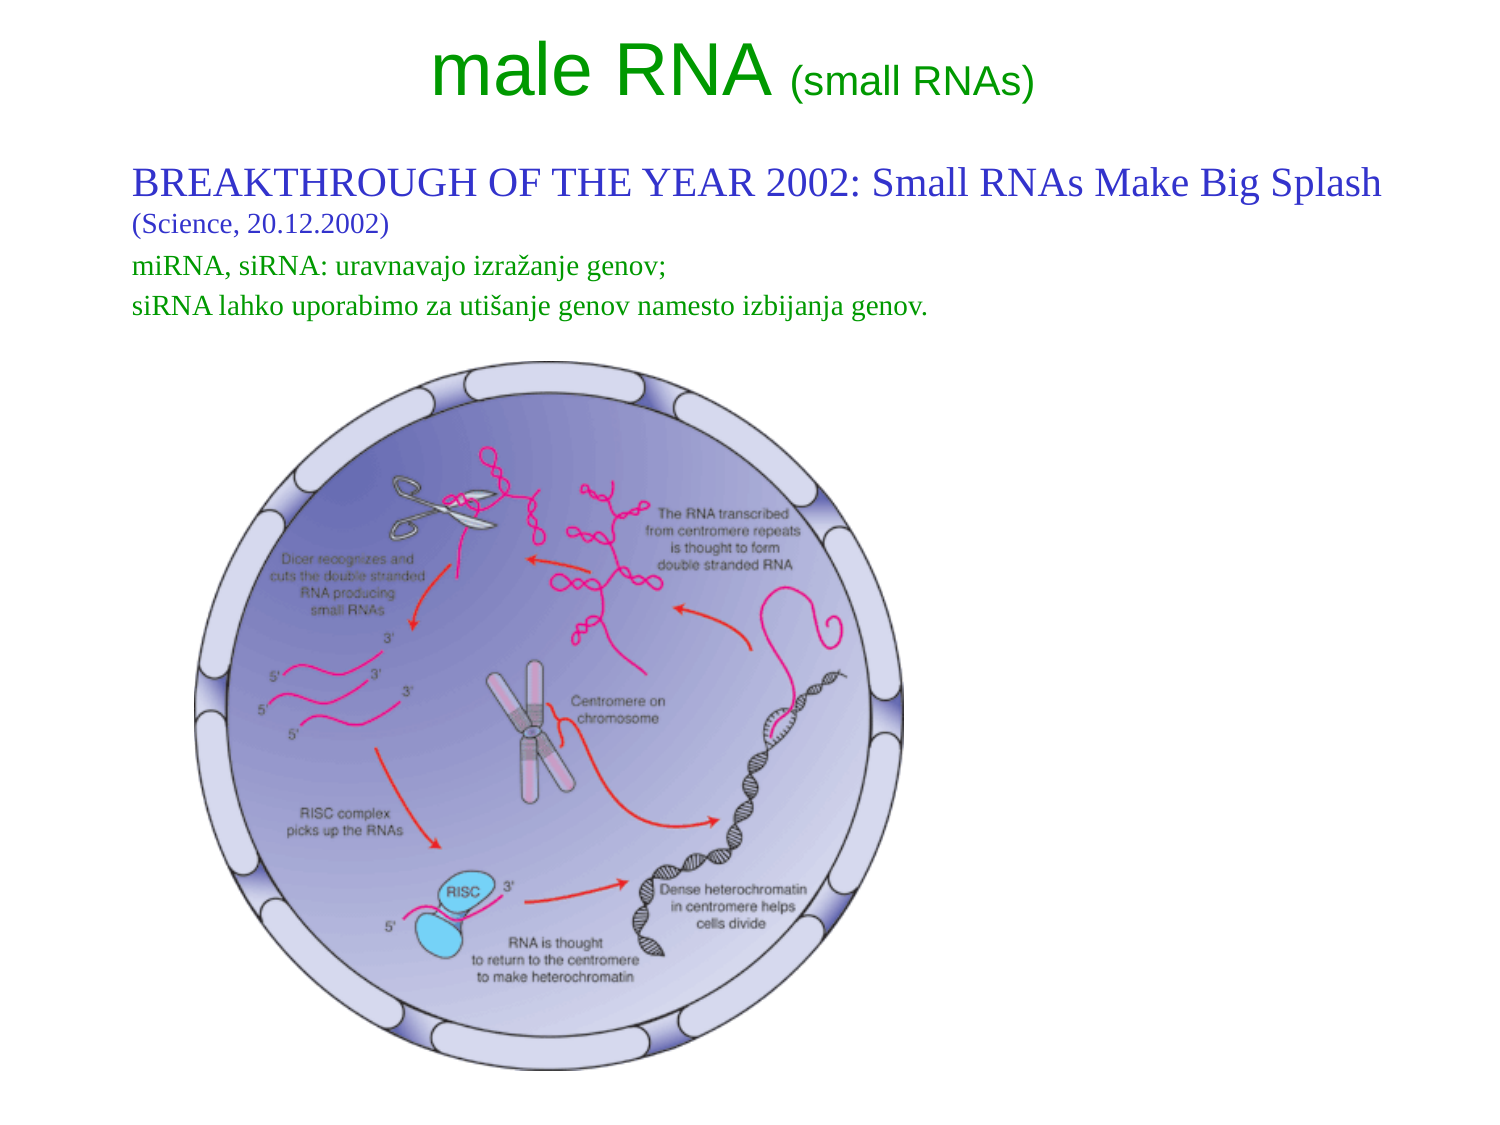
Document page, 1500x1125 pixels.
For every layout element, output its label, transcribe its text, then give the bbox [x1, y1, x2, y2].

picture [194, 373, 904, 1071]
title male RNA (small RNAs) [116, 26, 1350, 104]
list BREAKTHROUGH OF THE YEAR 2002: Small RNAs Make Big Splash (Science, 20.12.2002) miRNA, siRNA: uravnavajo izražanje genov; siRNA lahko uporabimo za utišanje genov namesto izbijanja genov. [116, 147, 1434, 373]
